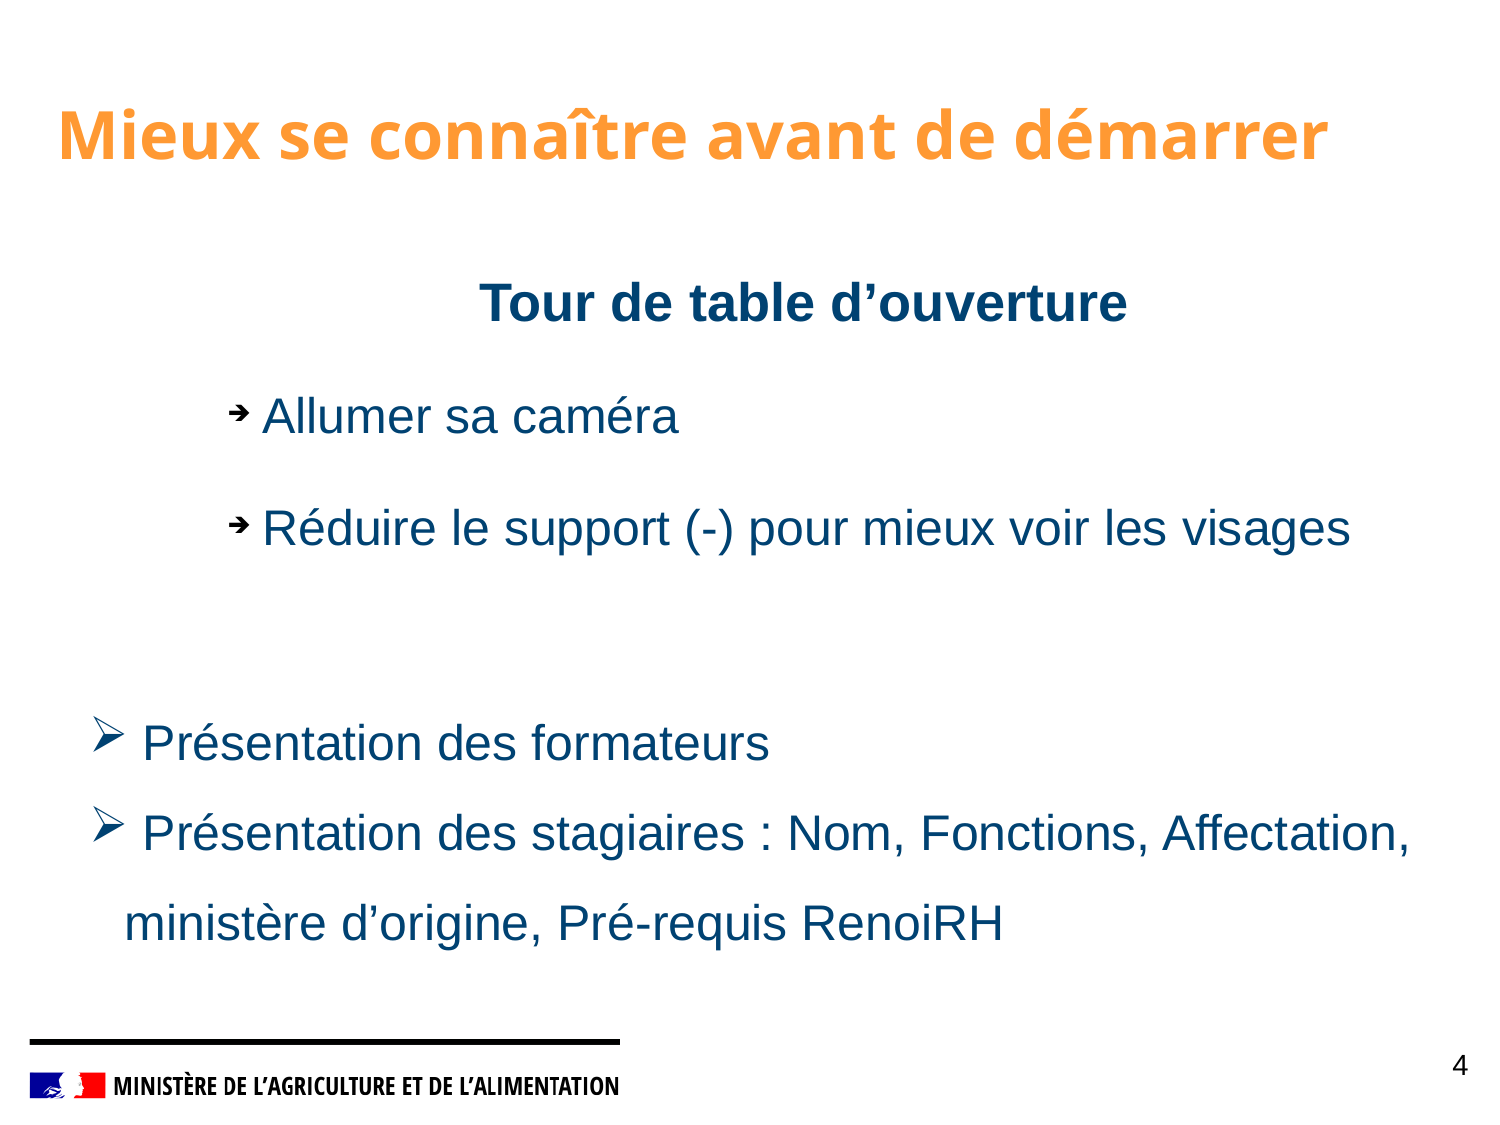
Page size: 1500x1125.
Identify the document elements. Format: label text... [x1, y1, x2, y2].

picture [29, 1039, 620, 1099]
text_box Présentation des formateurs Présentation des stagiaires : Nom, Fonctions, Affectation, ministère d’origine, Pré-requis RenoiRH [74, 673, 1444, 957]
text_box Tour de table d’ouverture Allumer sa caméra Réduire le support (-) pour mieux voir les visages [212, 264, 1489, 615]
text_box Mieux se connaître avant de démarrer [41, 89, 1458, 192]
